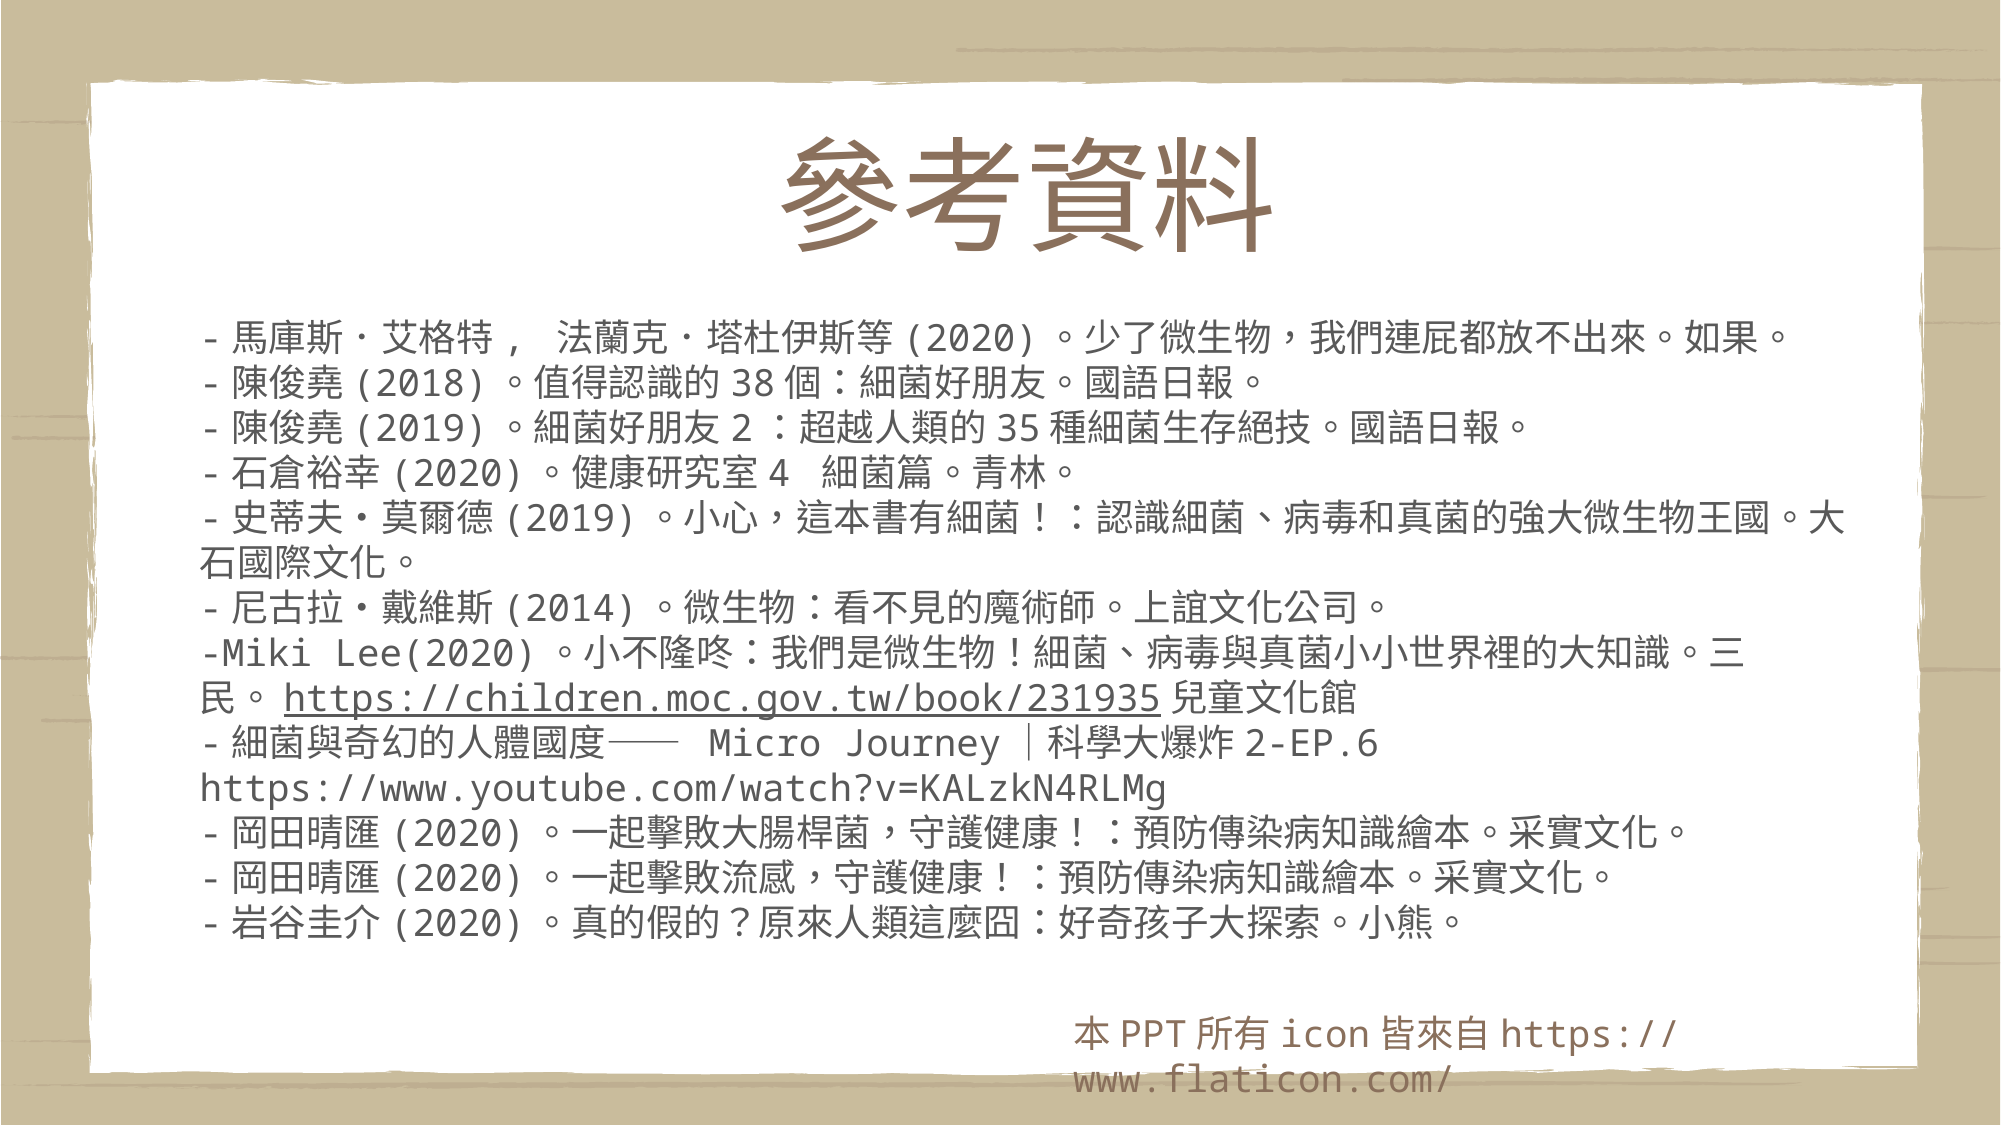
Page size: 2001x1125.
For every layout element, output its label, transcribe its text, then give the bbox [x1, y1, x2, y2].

text_box 本PPT所有icon皆來自https://www.flaticon.com/ [1058, 1003, 1932, 1108]
text_box 參考資料 [668, 127, 1384, 289]
text_box -馬庫斯．艾格特, 法蘭克．塔杜伊斯等(2020)。少了微生物，我們連屁都放不出來。如果。 -陳俊堯(2018)。值得認識的38個：細菌好朋友。國語日報。 -陳俊堯(2019)。細菌好朋友2：超越人類的35種細菌生存絕技。國語日報。 -石倉裕幸(2020)。健康研究室4 細菌篇。青林。 -史蒂夫‧莫爾德(2019)。小心，這本書有細菌！：認識細菌、病毒和真菌的強大微生物王國。大石國際文化。 -尼古拉‧戴維斯(2014)。微生物：看不見的魔術師。上誼文化公司。 -Miki Lee(2020)。小不隆咚：我們是微生物！細菌、病毒與真菌小小世界裡的大知識。三民。https://children.moc.gov.tw/book/231935兒童文化館 -細菌與奇幻的人體國度—— Micro Journey｜科學大爆炸2-EP.6 https://www.youtube.com/watch?v=KALzkN4RLMg -岡田晴匯(2020)。一起擊敗大腸桿菌，守護健康！：預防傳染病知識繪本。采實文化。 -岡田晴匯(2020)。一起擊敗流感，守護健康！：預防傳染病知識繪本。采實文化。 -岩谷圭介(2020)。真的假的？原來人類這麼囧：好奇孩子大探索。小熊。 [184, 306, 1868, 1003]
